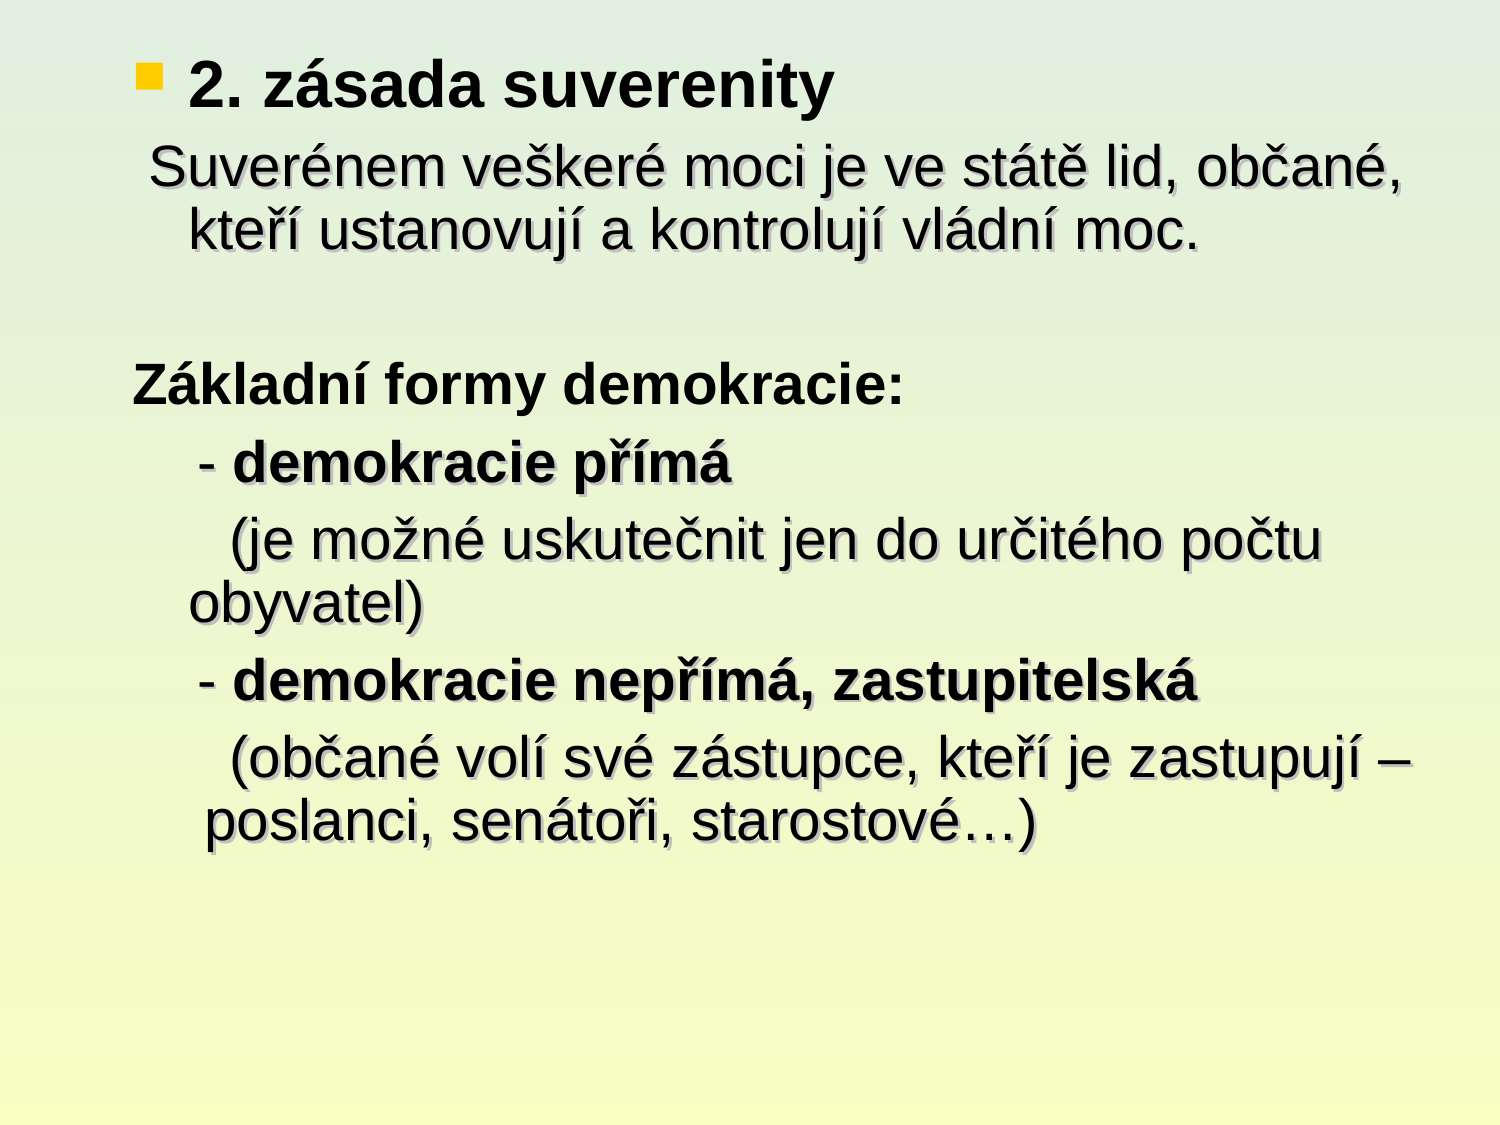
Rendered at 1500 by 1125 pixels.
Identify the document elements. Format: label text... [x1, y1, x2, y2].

list 2. zásada suverenity Suverénem veškeré moci je ve státě lid, občané, kteří ustanovují a kontrolují vládní moc. Základní formy demokracie: - demokracie přímá (je možné uskutečnit jen do určitého počtu obyvatel) - demokracie nepřímá, zastupitelská (občané volí své zástupce, kteří je zastupují – poslanci, senátoři, starostové…) [117, 42, 1450, 1001]
